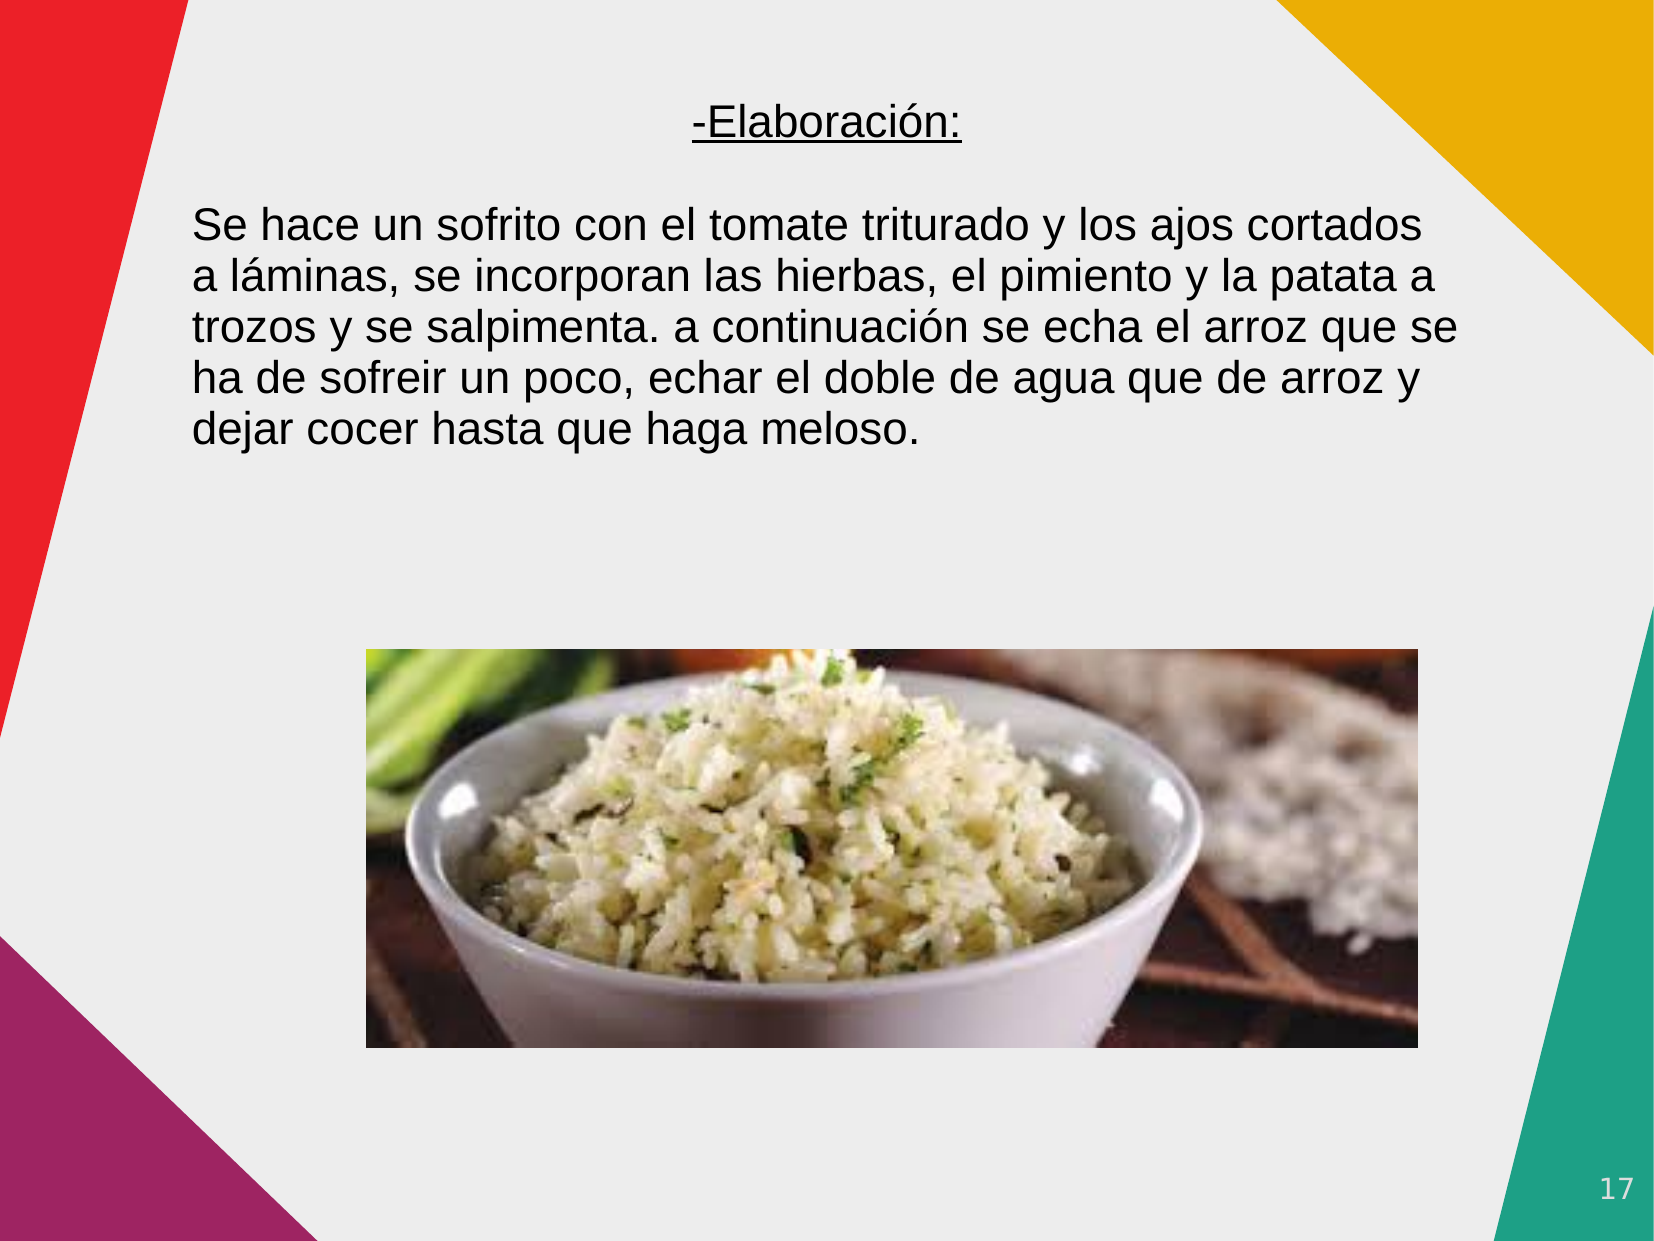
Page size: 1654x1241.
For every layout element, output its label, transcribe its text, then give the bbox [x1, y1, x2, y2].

text_box -Elaboración: Se hace un sofrito con el tomate triturado y los ajos cortados a láminas, se incorporan las hierbas, el pimiento y la patata a trozos y se salpimenta. a continuación se echa el arroz que se ha de sofreir un poco, echar el doble de agua que de arroz y dejar cocer hasta que haga meloso. [177, 88, 1477, 502]
picture [366, 649, 1418, 1048]
